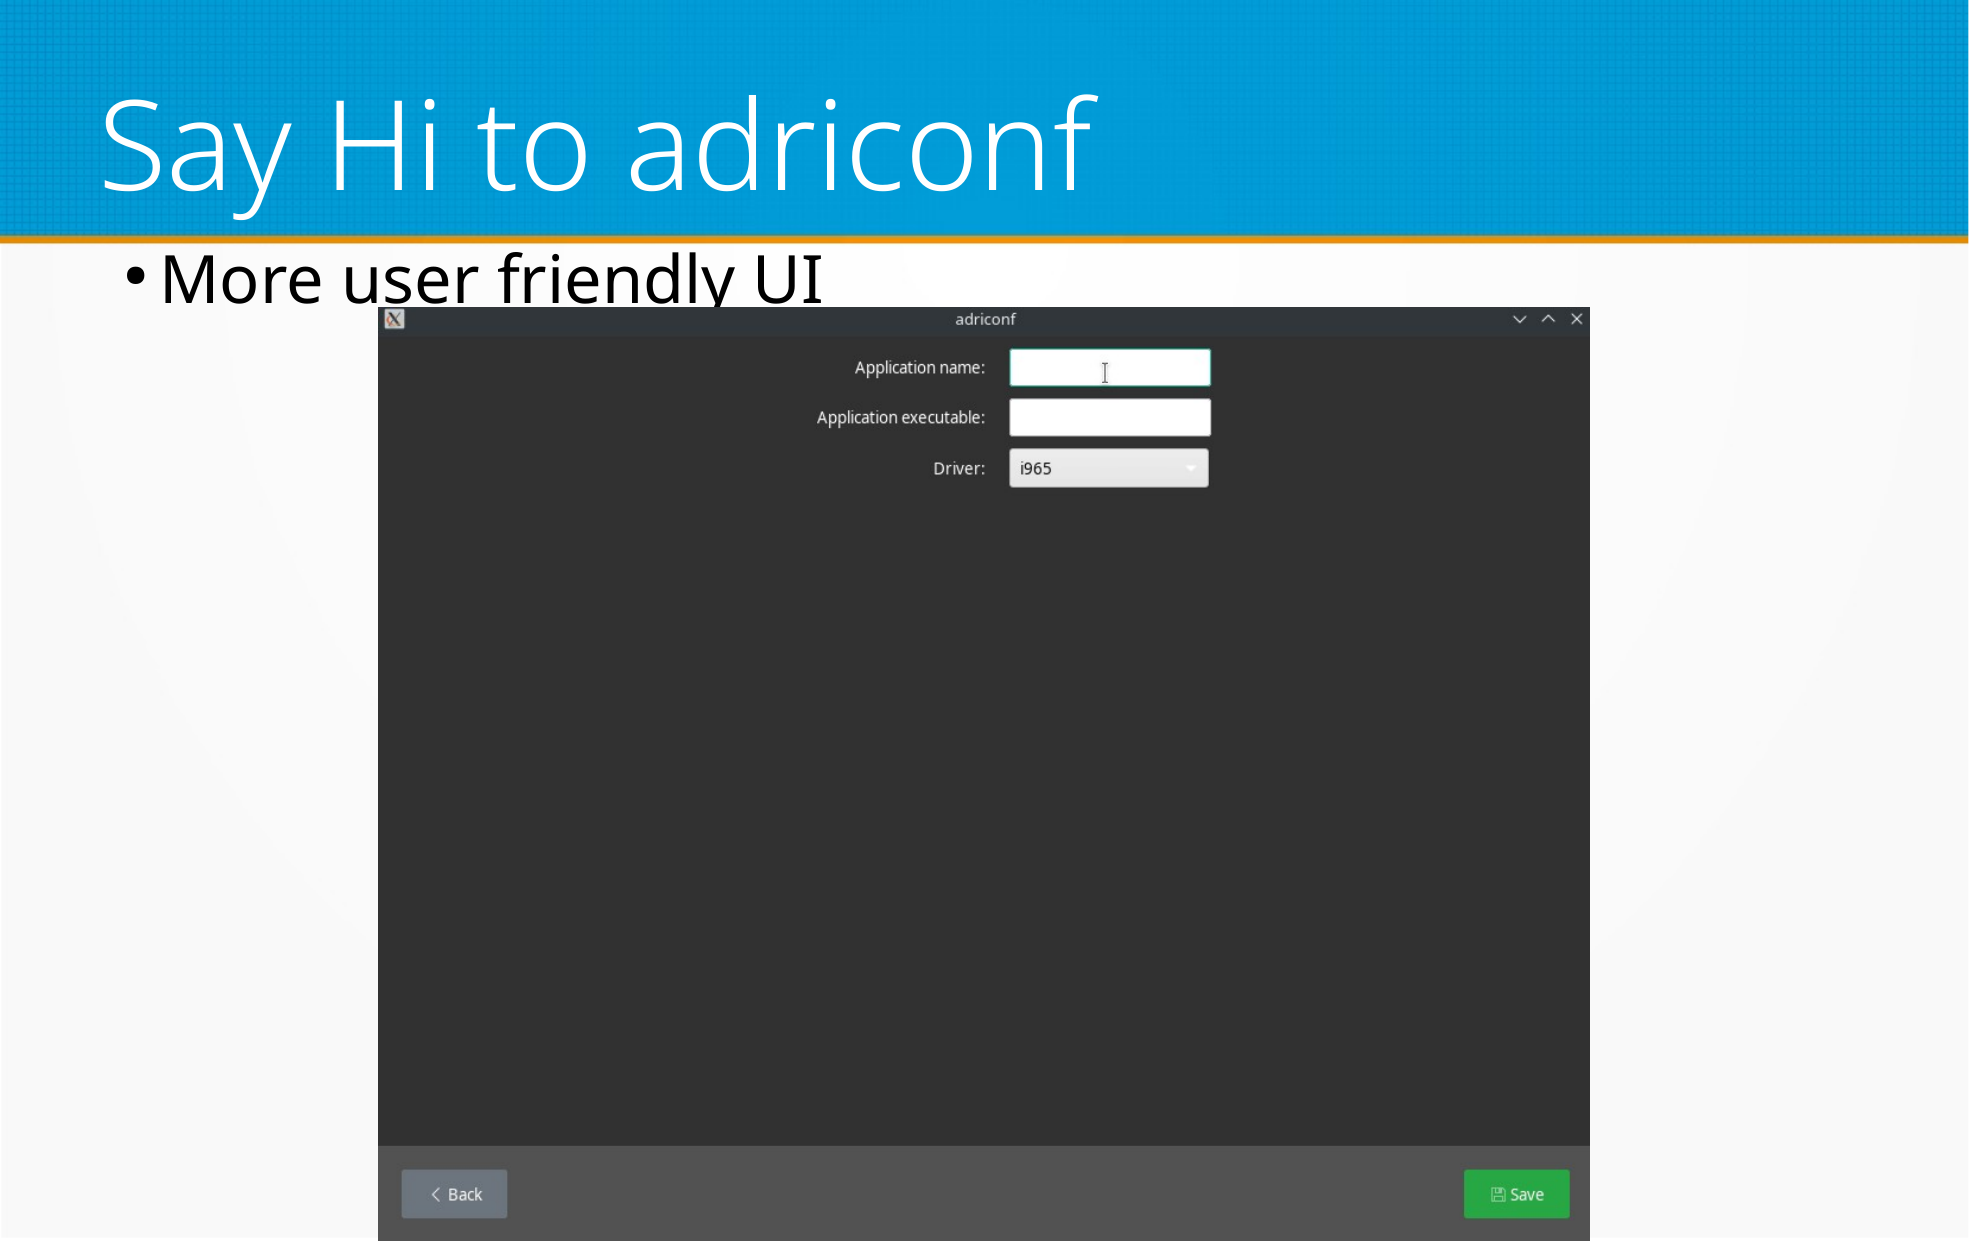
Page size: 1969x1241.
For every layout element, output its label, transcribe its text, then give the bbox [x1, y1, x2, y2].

picture [0, 233, 1969, 1241]
text_box More user friendly UI [118, 229, 1347, 326]
title Say Hi to adriconf [98, 19, 1870, 227]
